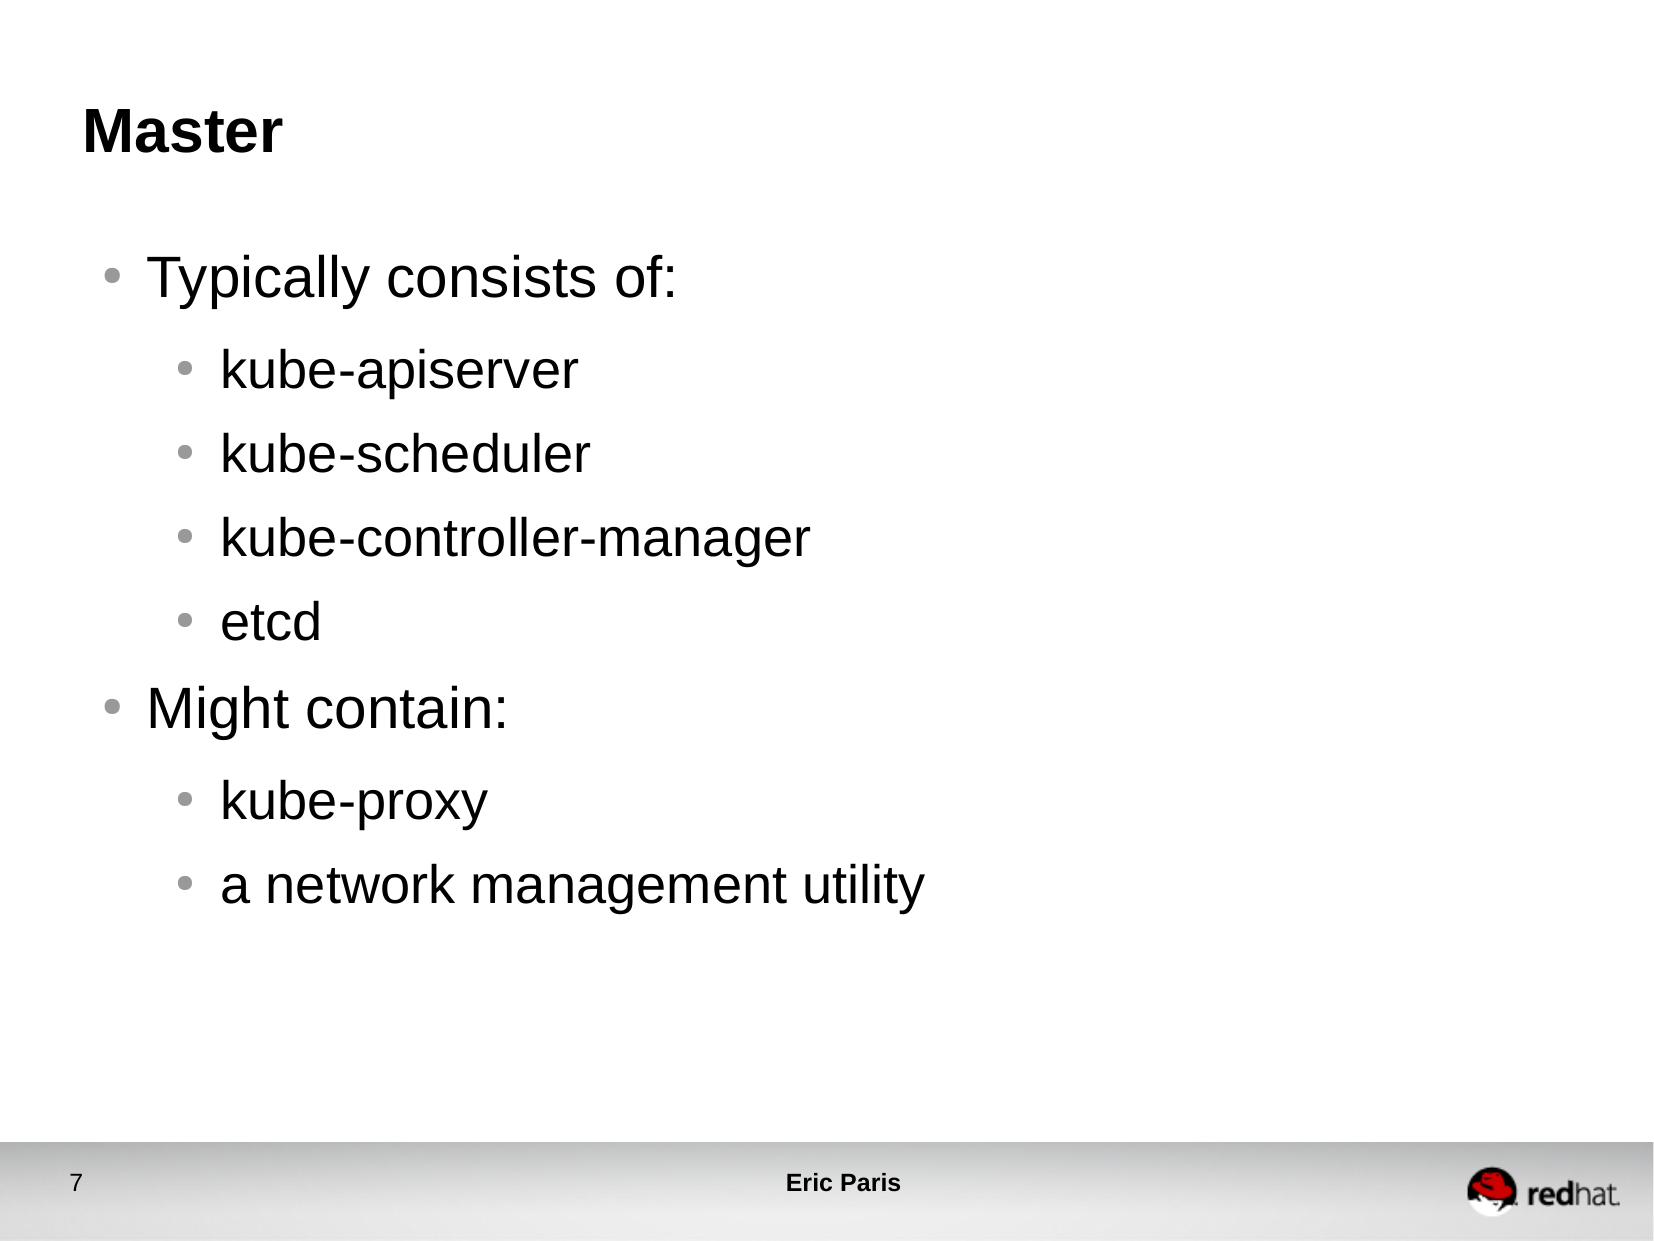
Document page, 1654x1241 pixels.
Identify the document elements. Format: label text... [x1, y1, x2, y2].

picture [0, 1142, 1654, 1241]
title Master [82, 37, 1571, 226]
list Typically consists of: kube-apiserver kube-scheduler kube-controller-manager etcd Might contain: kube-proxy a network management utility [86, 244, 1576, 1039]
